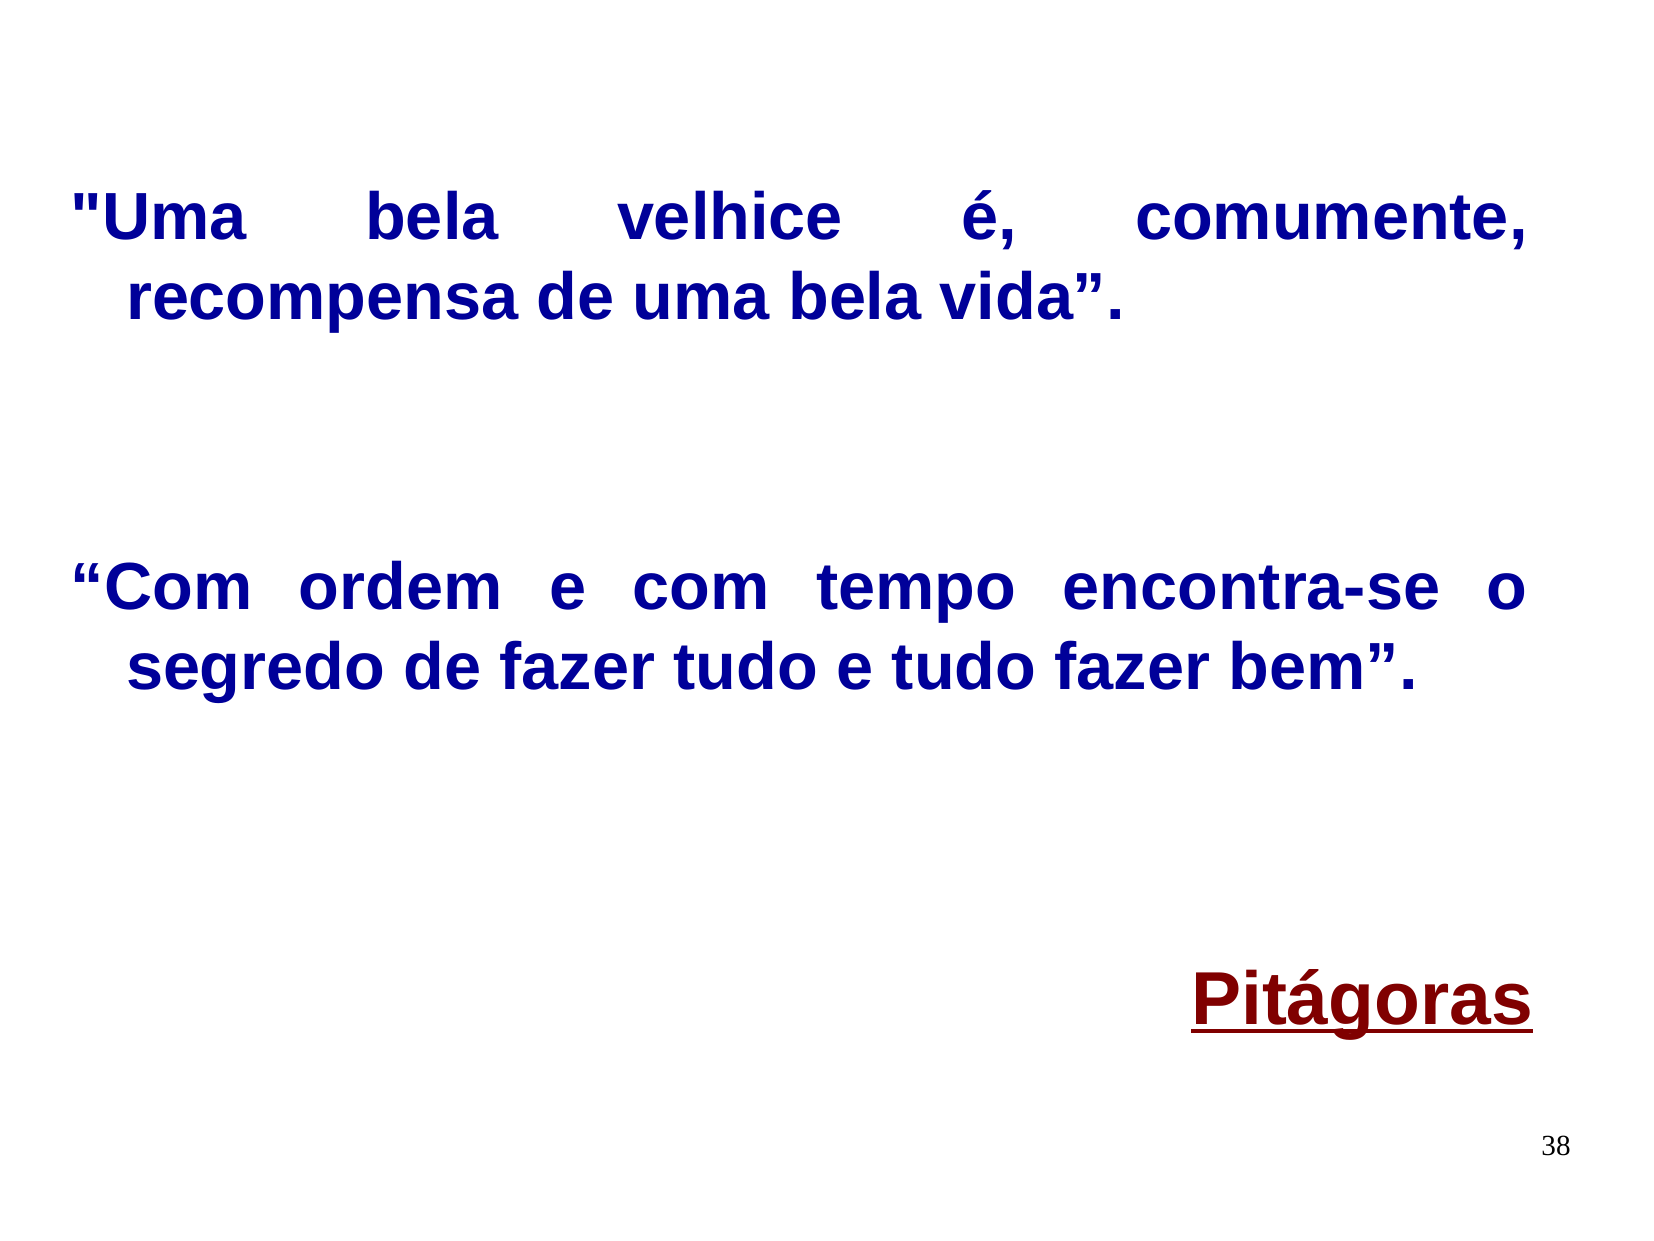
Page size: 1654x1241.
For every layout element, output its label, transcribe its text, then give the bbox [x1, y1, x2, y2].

text_box Pitágoras [1176, 941, 1549, 1048]
text_box "Uma bela velhice é, comumente, recompensa de uma bela vida”. “Com ordem e com tempo encontra-se o segredo de fazer tudo e tudo fazer bem”. [55, 165, 1544, 1108]
